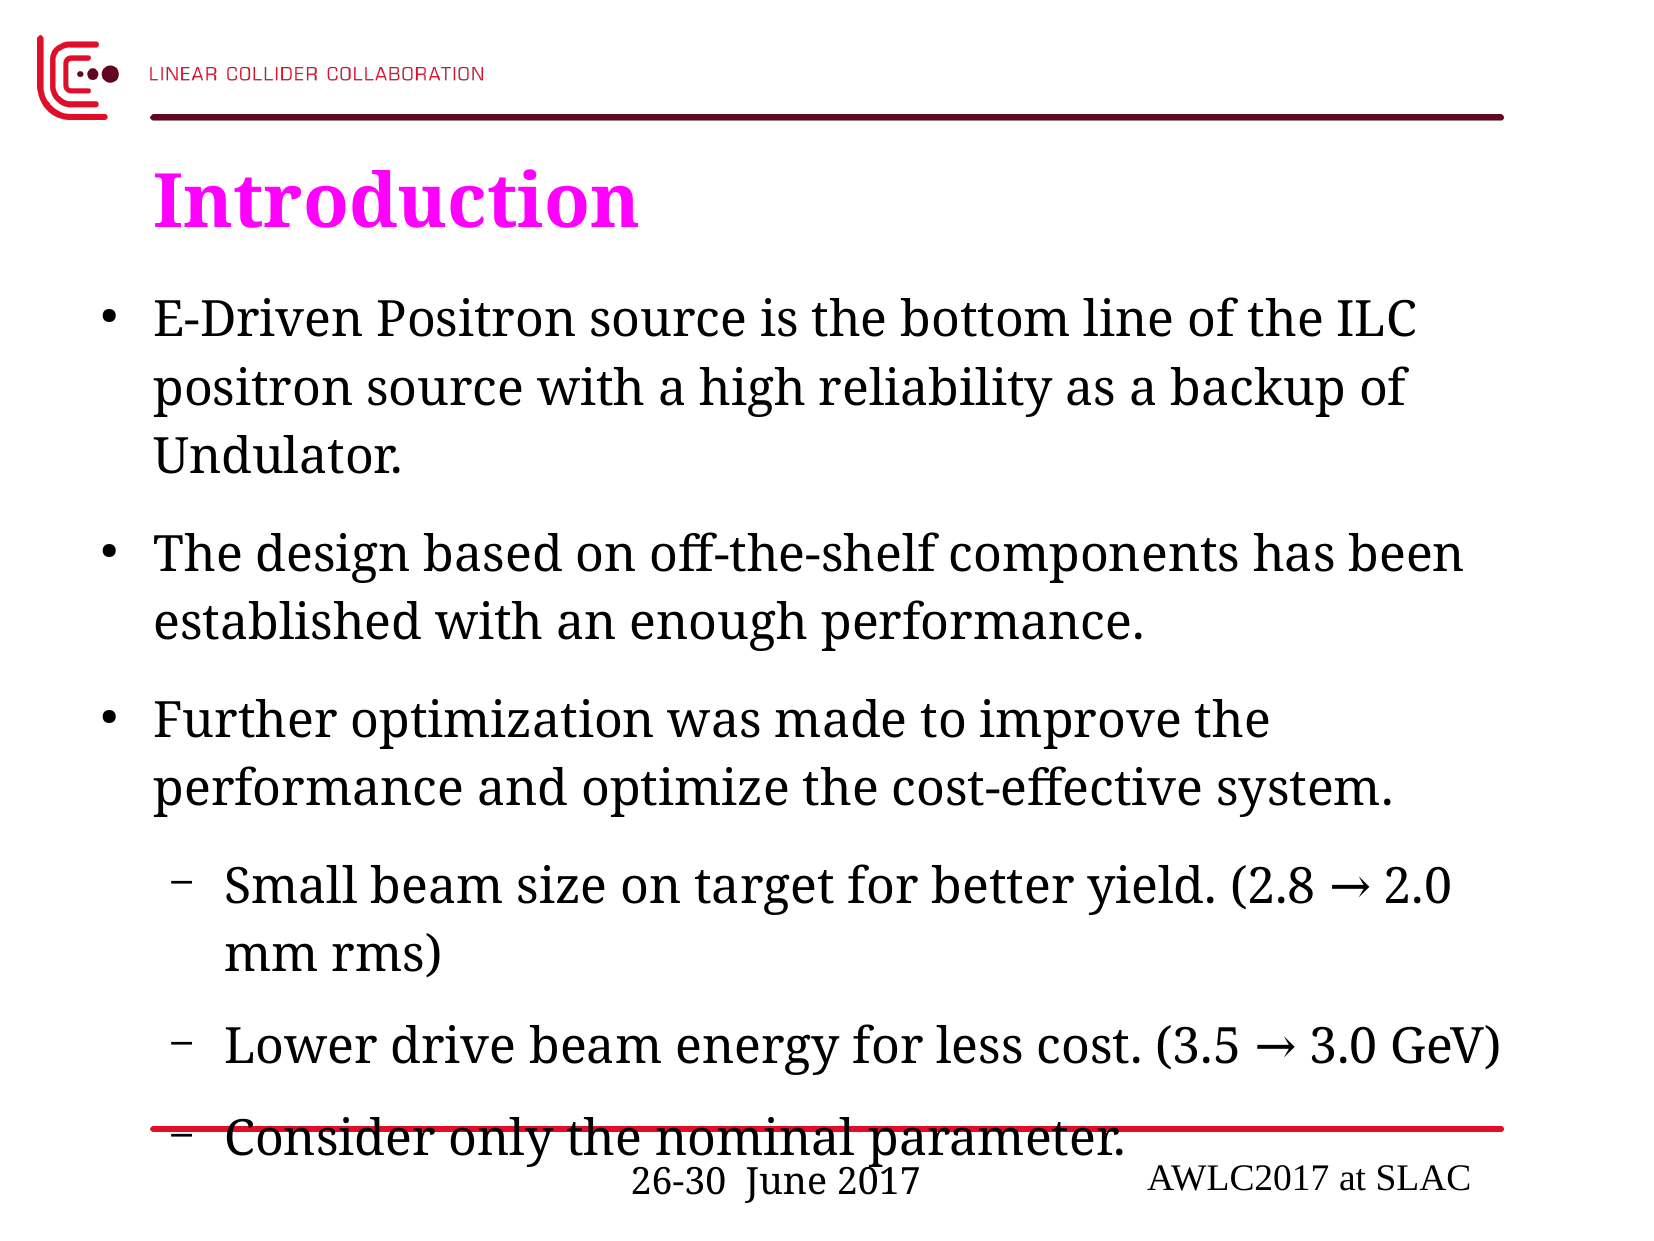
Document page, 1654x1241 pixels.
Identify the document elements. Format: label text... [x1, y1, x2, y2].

picture [37, 35, 483, 283]
list E-Driven Positron source is the bottom line of the ILC positron source with a high reliability as a backup of Undulator. The design based on off-the-shelf components has been established with an enough performance. Further optimization was made to improve the performance and optimize the cost-effective system. Small beam size on target for better yield. (2.8 → 2.0 mm rms) Lower drive beam energy for less cost. (3.5 → 3.0 GeV) Consider only the nominal parameter. [82, 283, 1571, 1102]
title Introduction [153, 94, 1642, 302]
picture [150, 1102, 1504, 1132]
